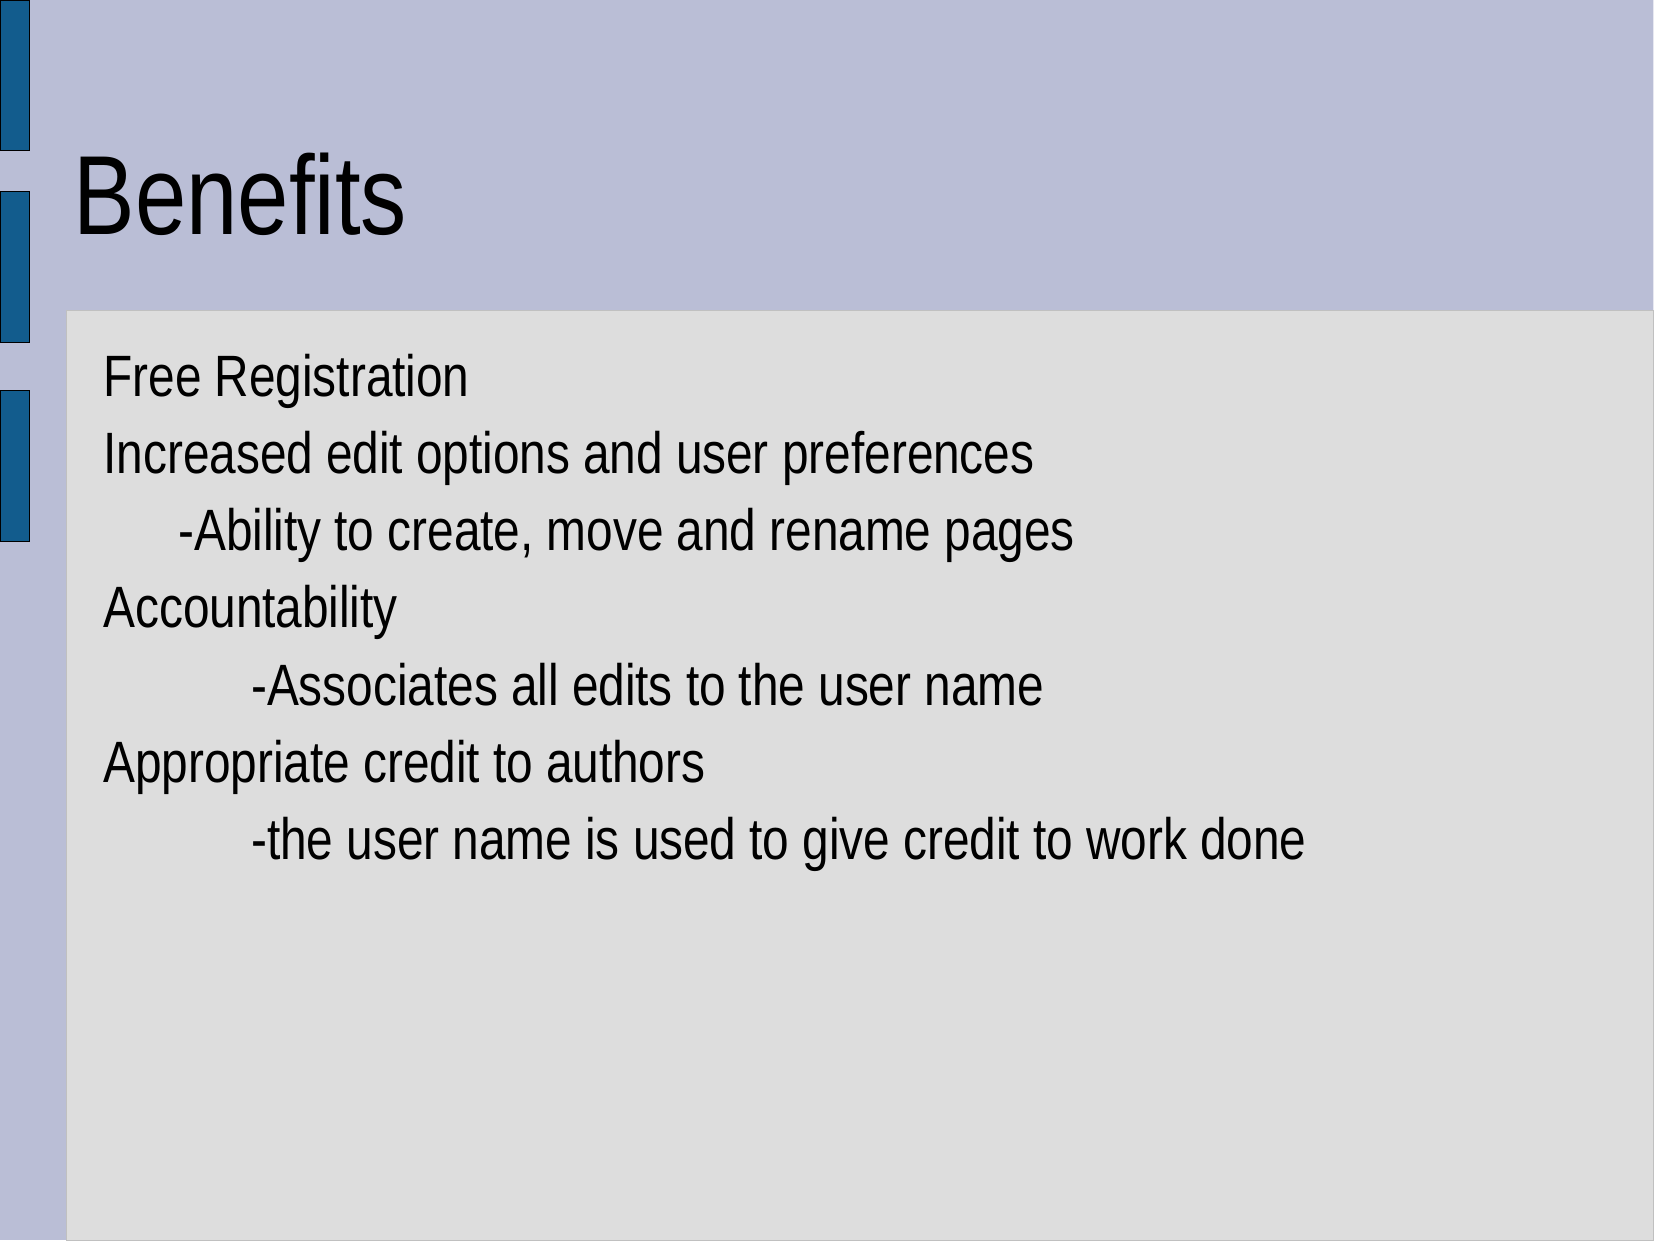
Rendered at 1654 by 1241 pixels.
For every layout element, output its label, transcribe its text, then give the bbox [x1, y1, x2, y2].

text_box Benefits [59, 122, 443, 265]
text_box Free Registration Increased edit options and user preferences -Ability to create, move and rename pages Accountability -Associates all edits to the user name Appropriate credit to authors -the user name is used to give credit to work done [88, 334, 1595, 876]
